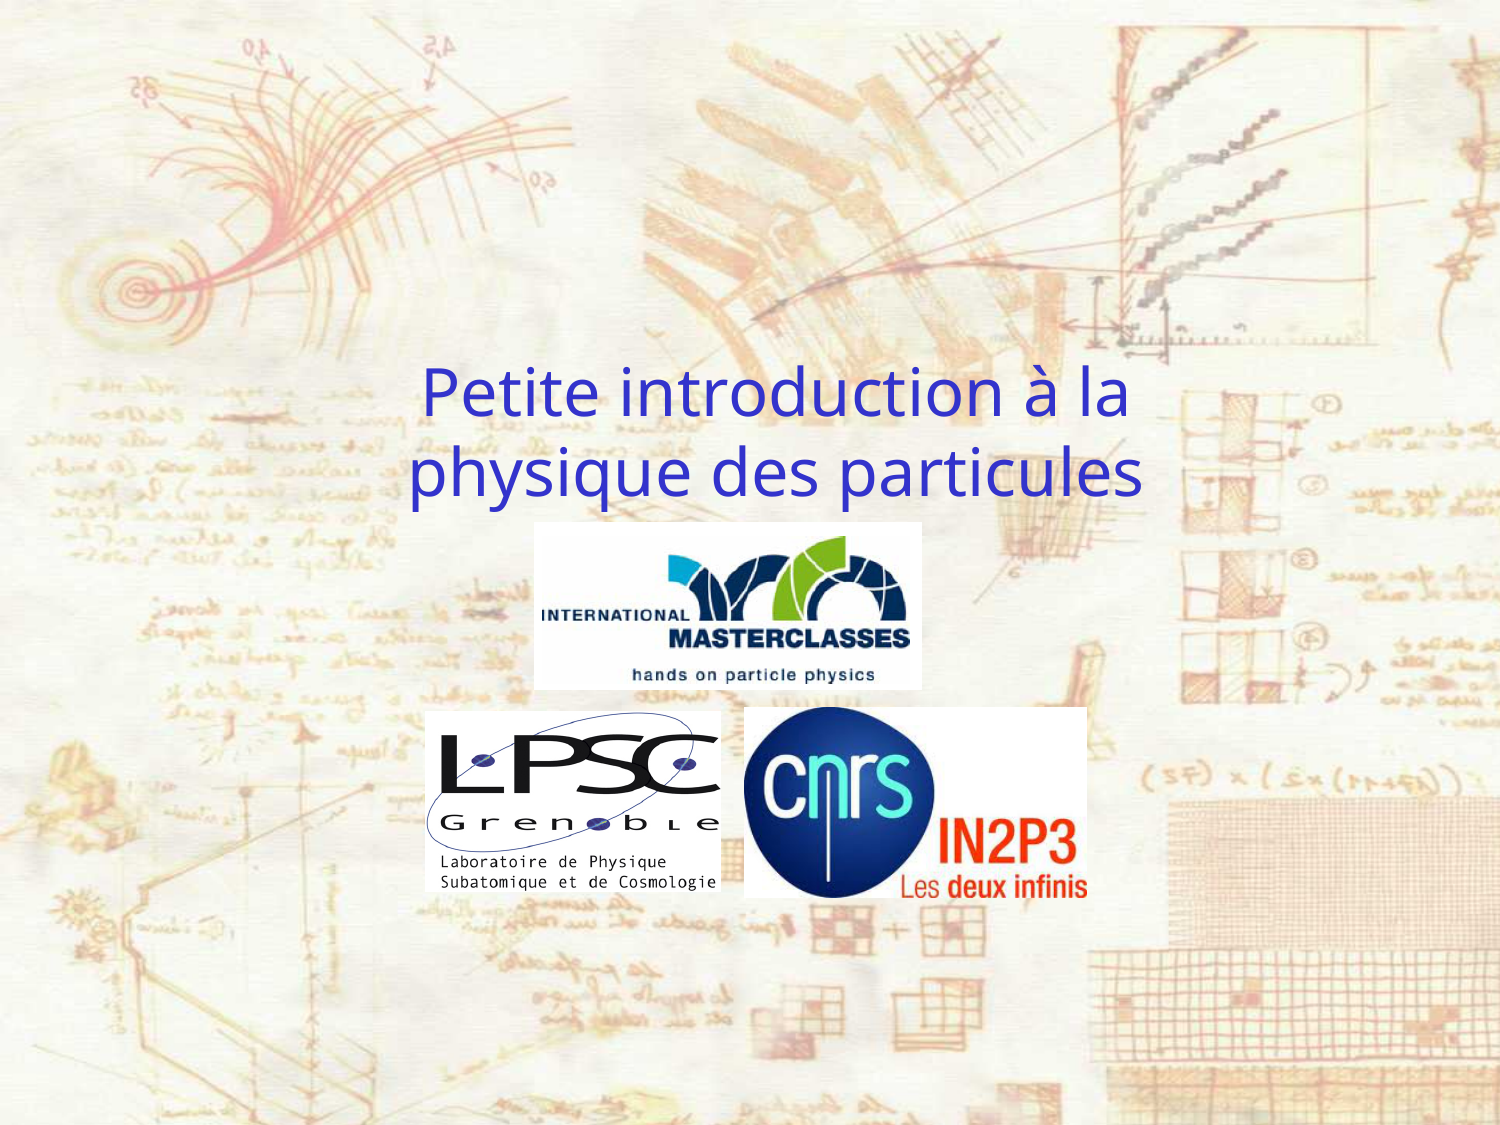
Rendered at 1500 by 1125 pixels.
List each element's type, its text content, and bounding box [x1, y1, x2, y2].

picture [0, 0, 1500, 1125]
title Petite introduction à la physique des particules [330, 295, 1223, 565]
